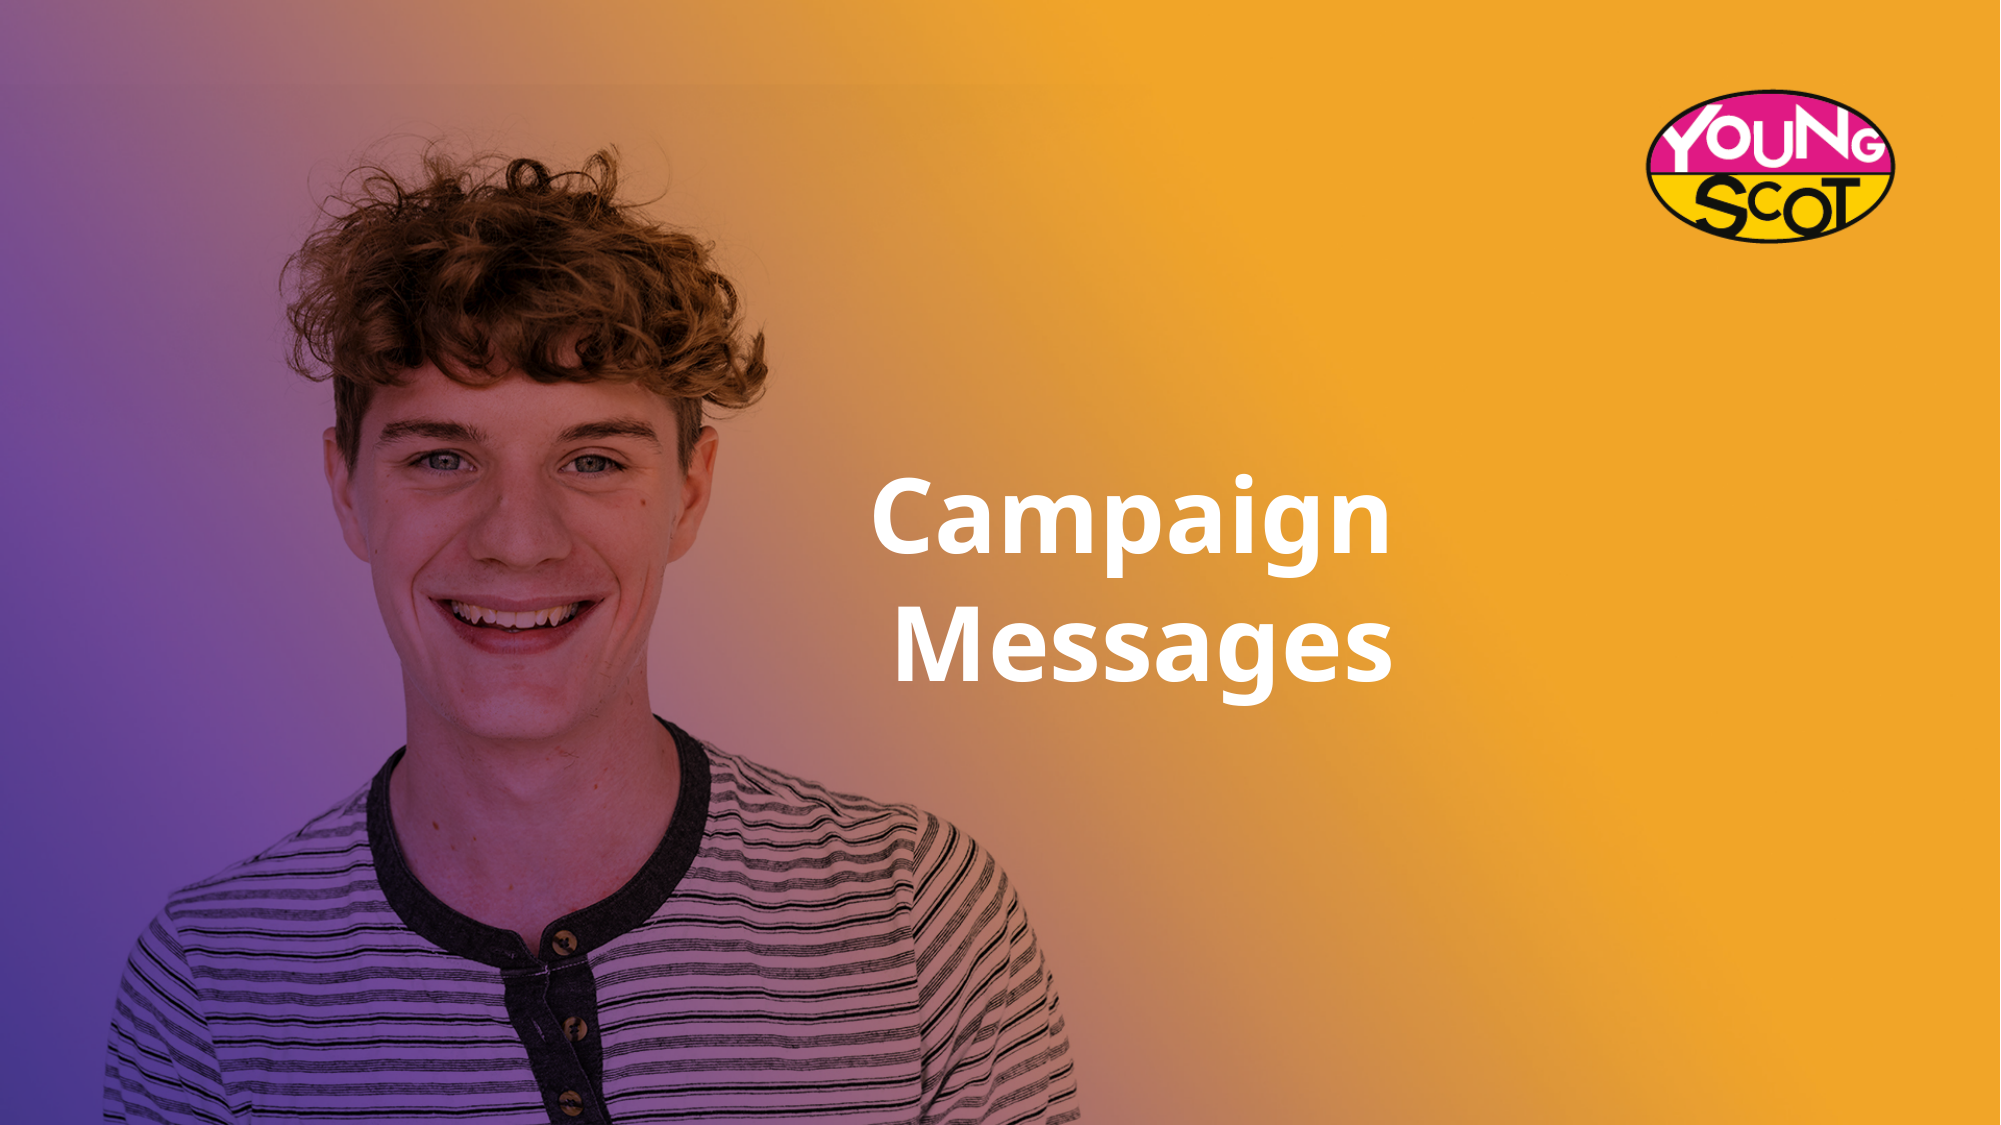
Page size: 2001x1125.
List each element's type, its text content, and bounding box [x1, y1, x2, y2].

title Campaign Messages [853, 323, 1890, 715]
